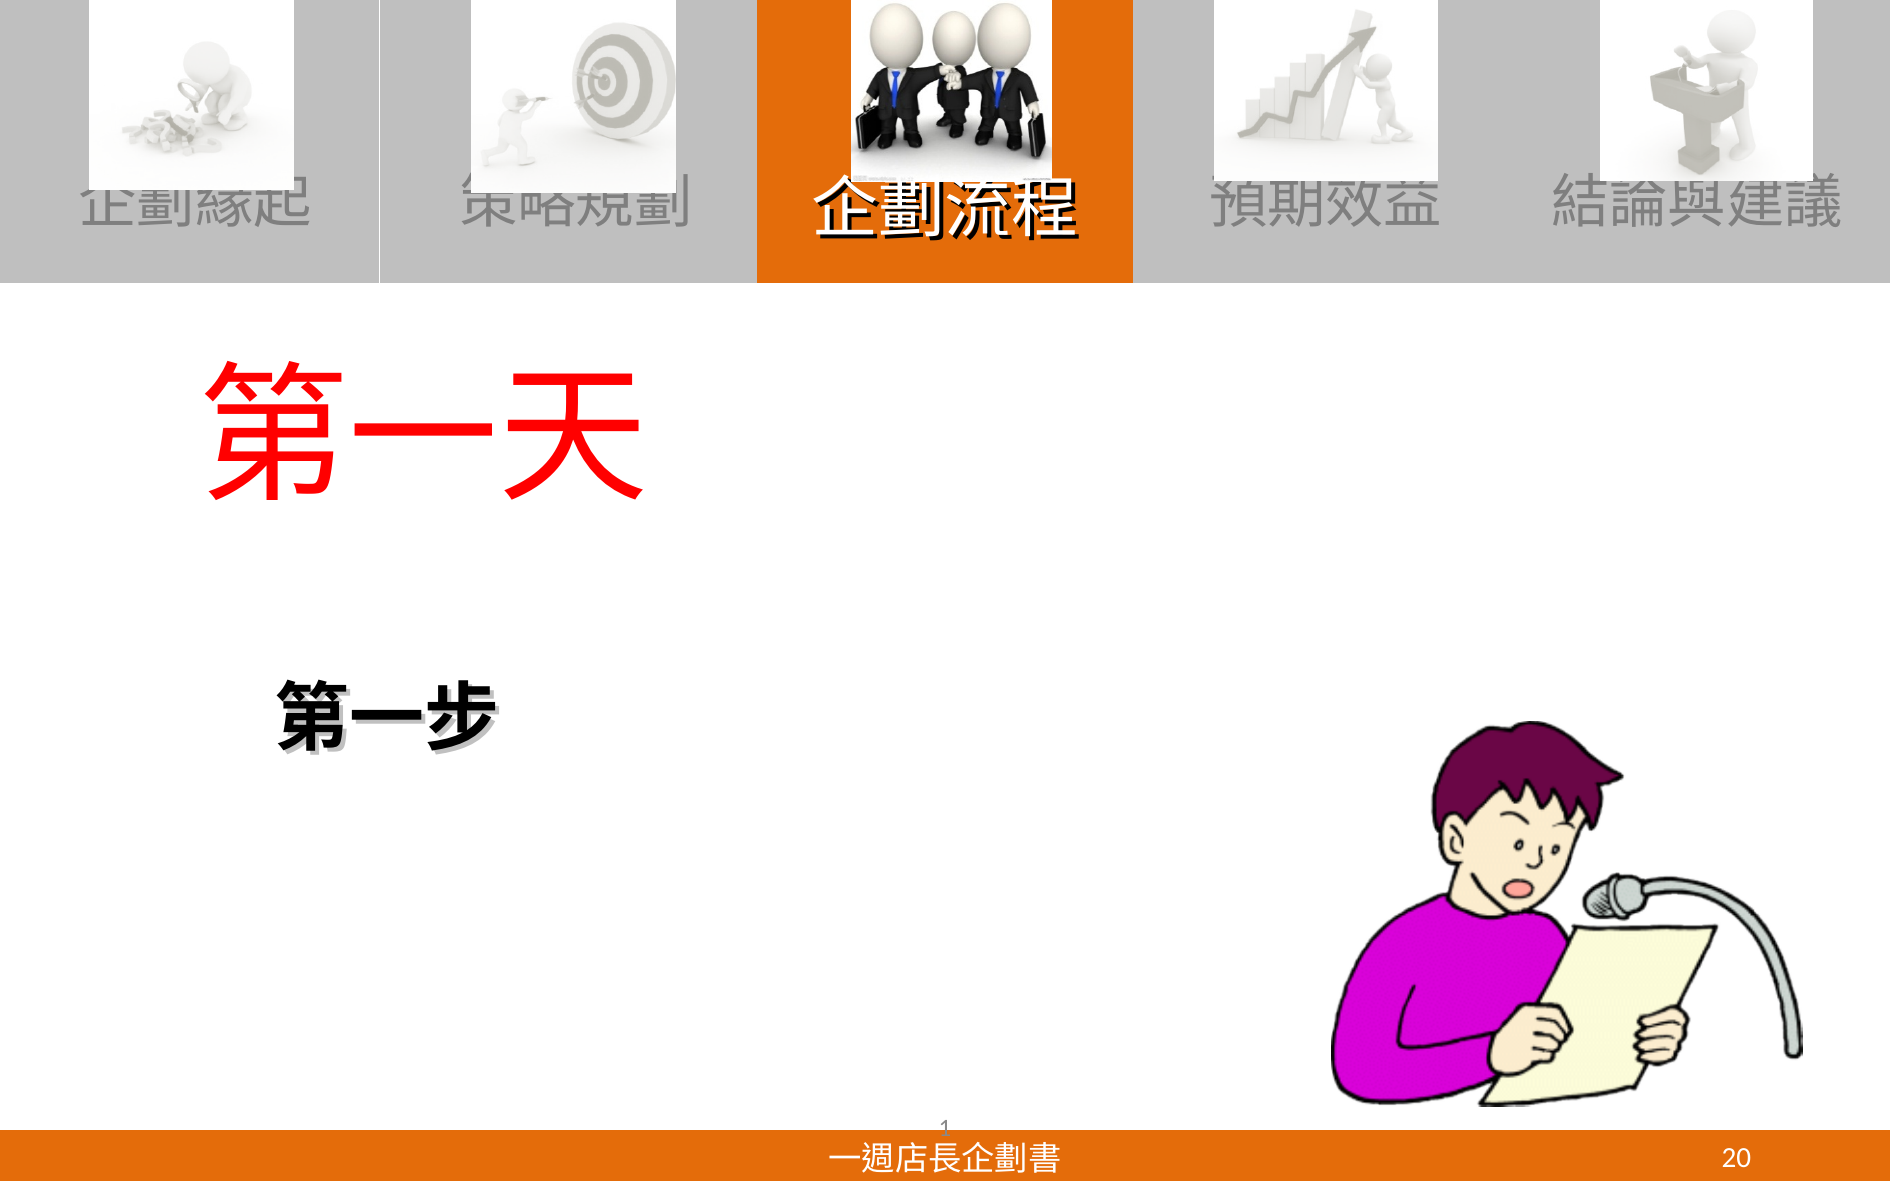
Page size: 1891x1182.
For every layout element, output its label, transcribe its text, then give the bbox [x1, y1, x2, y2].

picture [471, 0, 676, 193]
picture [851, 0, 1052, 182]
text_box 企劃緣起 [42, 157, 348, 243]
text_box 企劃流程 [781, 157, 1110, 253]
text_box 20 [1706, 1130, 1891, 1182]
picture [1600, 0, 1813, 181]
text_box [380, 0, 1890, 283]
picture [1214, 0, 1438, 181]
text_box 第一天 [0, 330, 988, 528]
picture [89, 0, 294, 190]
text_box 1 [645, 1094, 1245, 1158]
text_box 預期效益 [1179, 157, 1473, 243]
picture [1331, 721, 1803, 1107]
text_box 一週店長企劃書 [0, 1130, 1706, 1181]
text_box [0, 0, 379, 283]
text_box 結論與建議 [1523, 157, 1871, 243]
text_box 第一步 [0, 661, 952, 768]
text_box 策略規劃 [417, 157, 735, 243]
text_box [189, 590, 1698, 849]
